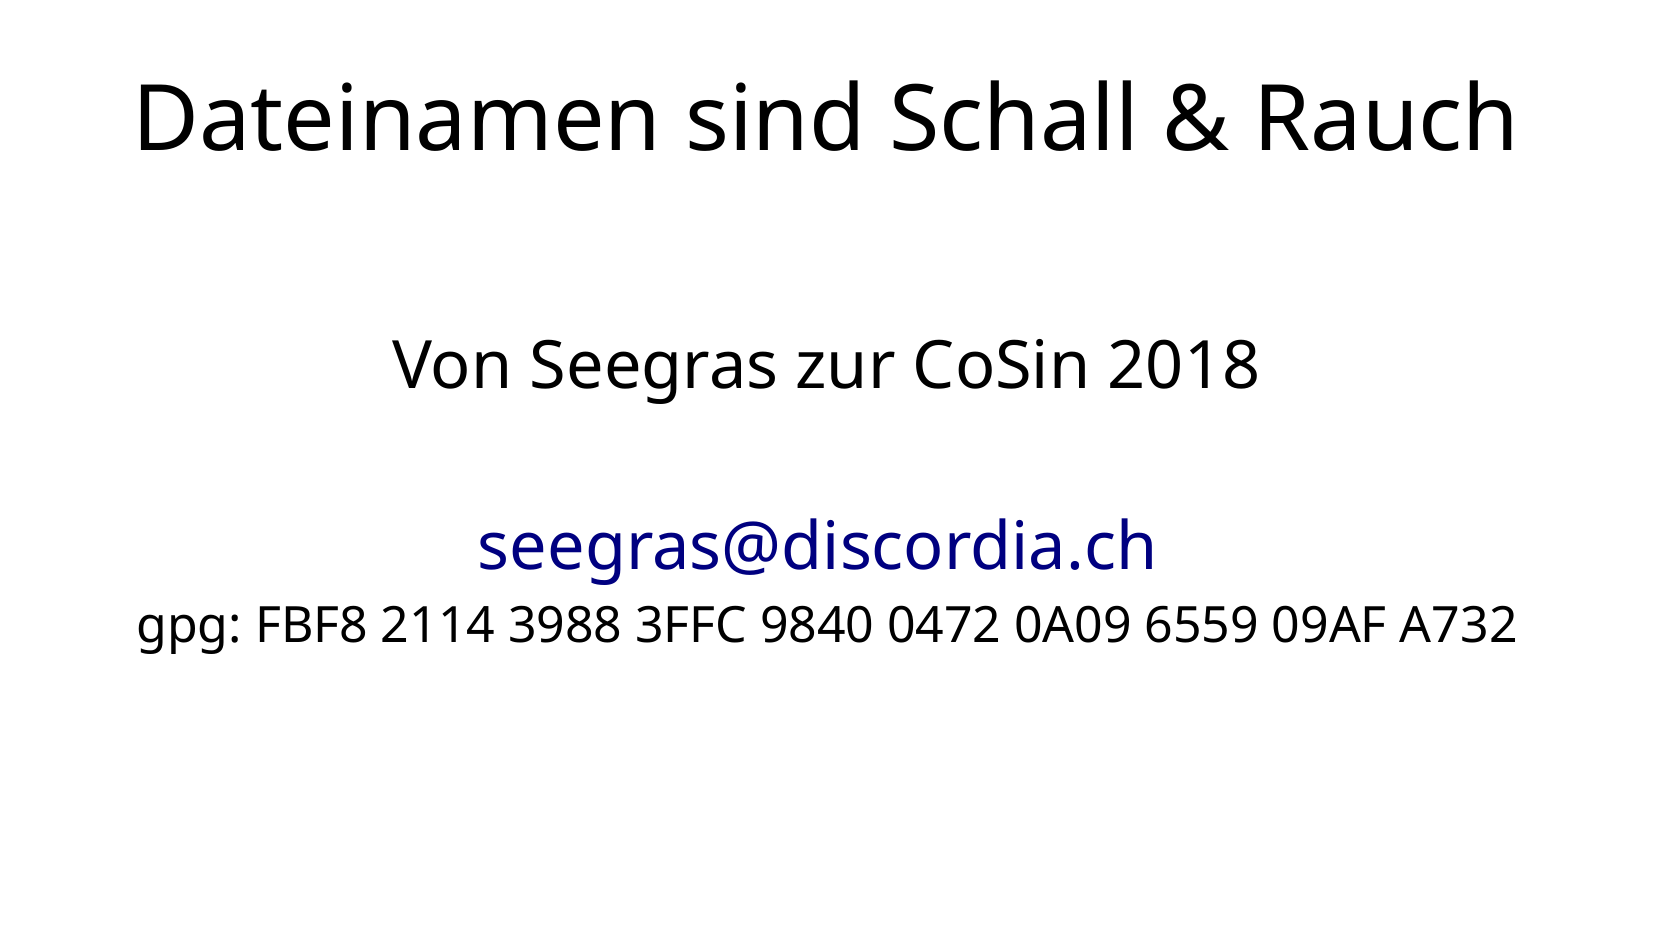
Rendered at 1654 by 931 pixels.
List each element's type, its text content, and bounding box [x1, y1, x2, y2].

title Dateinamen sind Schall & Rauch [82, 37, 1571, 193]
subtitle Von Seegras zur CoSin 2018 seegras@discordia.ch gpg: FBF8 2114 3988 3FFC 9840 0472 0A09 6559 09AF A732 [82, 217, 1571, 758]
